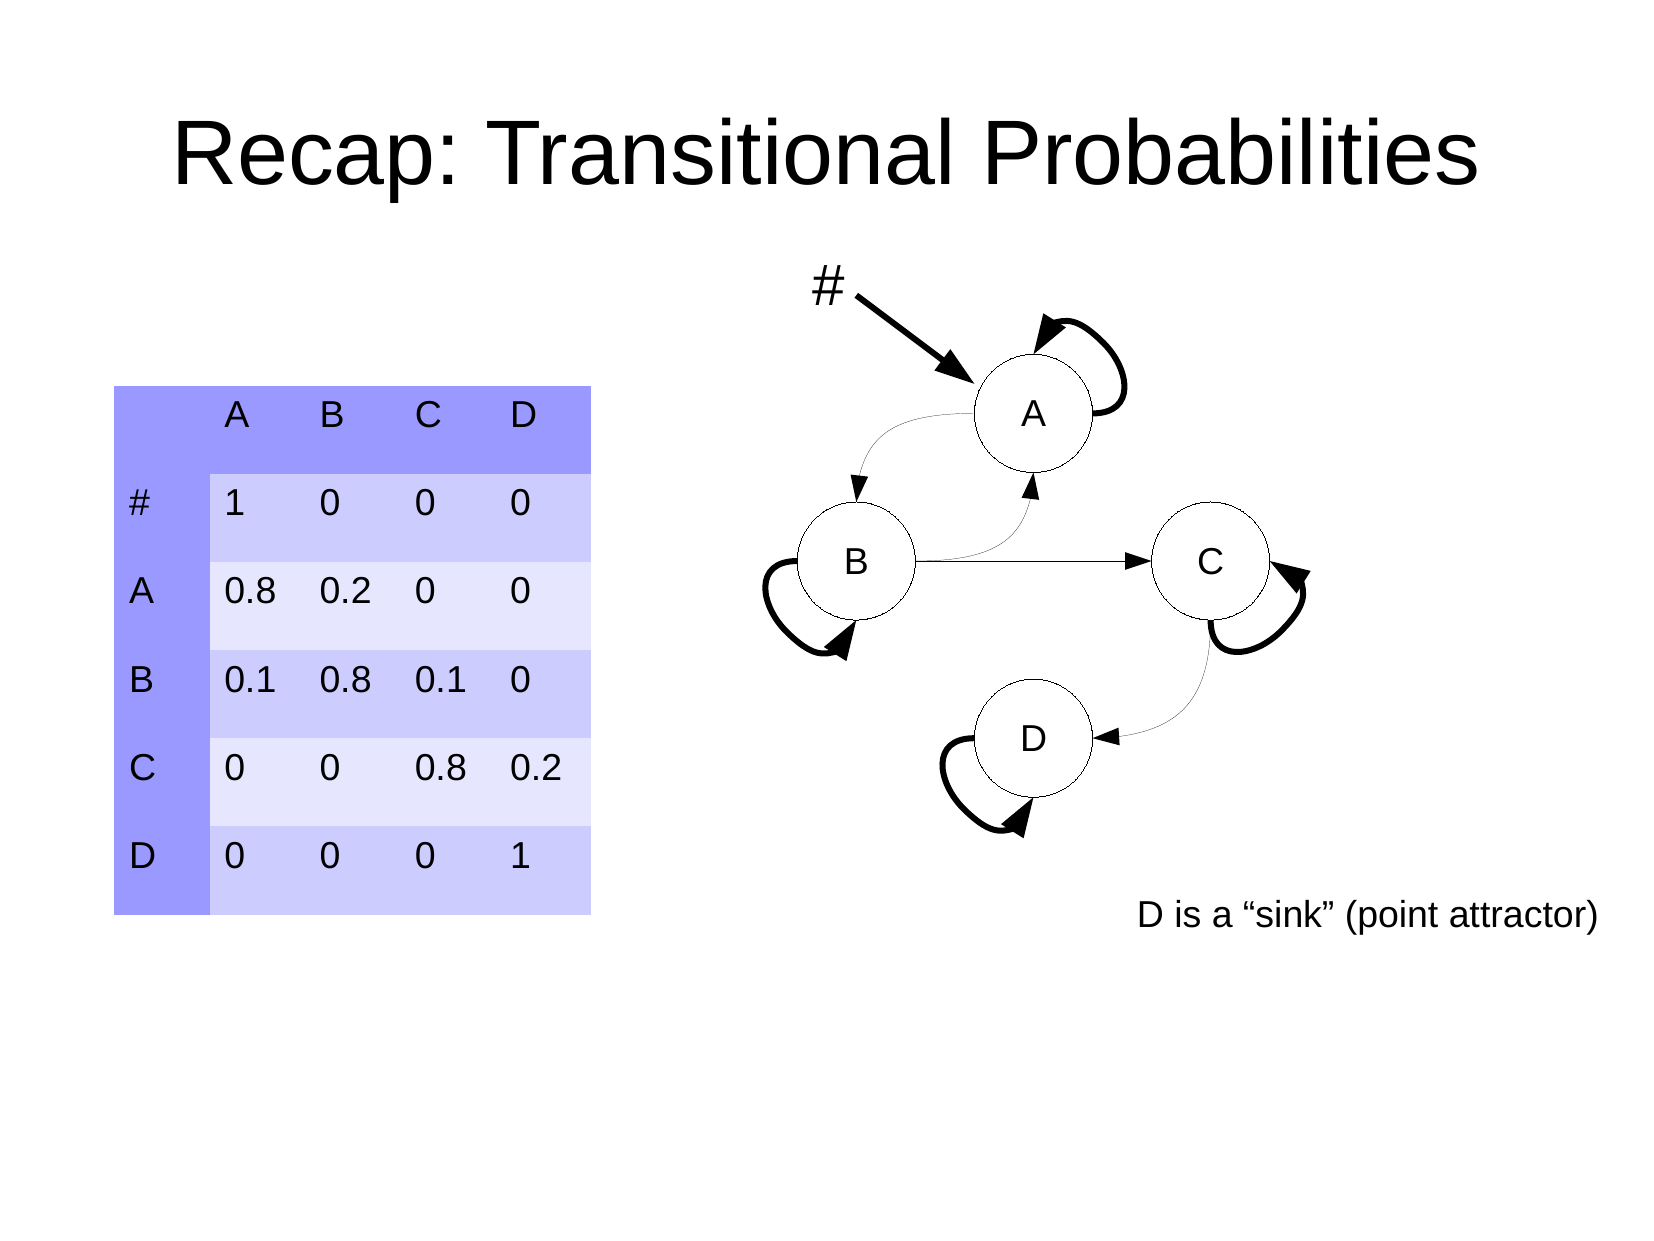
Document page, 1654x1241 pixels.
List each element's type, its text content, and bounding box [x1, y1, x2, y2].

table_header B [305, 386, 400, 474]
table_cell 0 [210, 826, 305, 915]
table_cell B [114, 650, 210, 738]
table_cell 0.1 [210, 650, 305, 738]
table_header [114, 386, 210, 474]
table_cell 1 [210, 474, 305, 562]
table_cell 0.1 [400, 650, 495, 738]
table_cell 0 [495, 474, 591, 562]
table_cell 0 [495, 650, 591, 738]
table_header C [400, 386, 495, 474]
table_cell 0 [210, 738, 305, 826]
table_cell 0.8 [400, 738, 495, 826]
table_cell 0 [400, 826, 495, 915]
table_cell # [114, 474, 210, 562]
table_cell 0 [400, 474, 495, 562]
text_box C [1151, 501, 1270, 620]
table_cell 0 [305, 474, 400, 562]
table_cell C [114, 738, 210, 826]
table_header D [495, 386, 591, 474]
table_cell 0 [495, 562, 591, 650]
table_cell 0.8 [305, 650, 400, 738]
table_cell 0.8 [210, 562, 305, 650]
title Recap: Transitional Probabilities [82, 49, 1571, 257]
text_box B [797, 501, 916, 621]
table_header A [210, 386, 305, 474]
table_cell 1 [495, 826, 591, 915]
table_cell D [114, 826, 210, 915]
table_cell 0 [305, 738, 400, 826]
table_cell 0 [305, 826, 400, 915]
table_cell 0.2 [495, 738, 591, 826]
table_cell 0 [400, 562, 495, 650]
text_box # [797, 244, 876, 325]
table_cell A [114, 562, 210, 650]
text_box D is a “sink” (point attractor) [1122, 885, 1614, 943]
text_box A [974, 354, 1093, 473]
text_box D [974, 679, 1093, 798]
table_cell 0.2 [305, 562, 400, 650]
